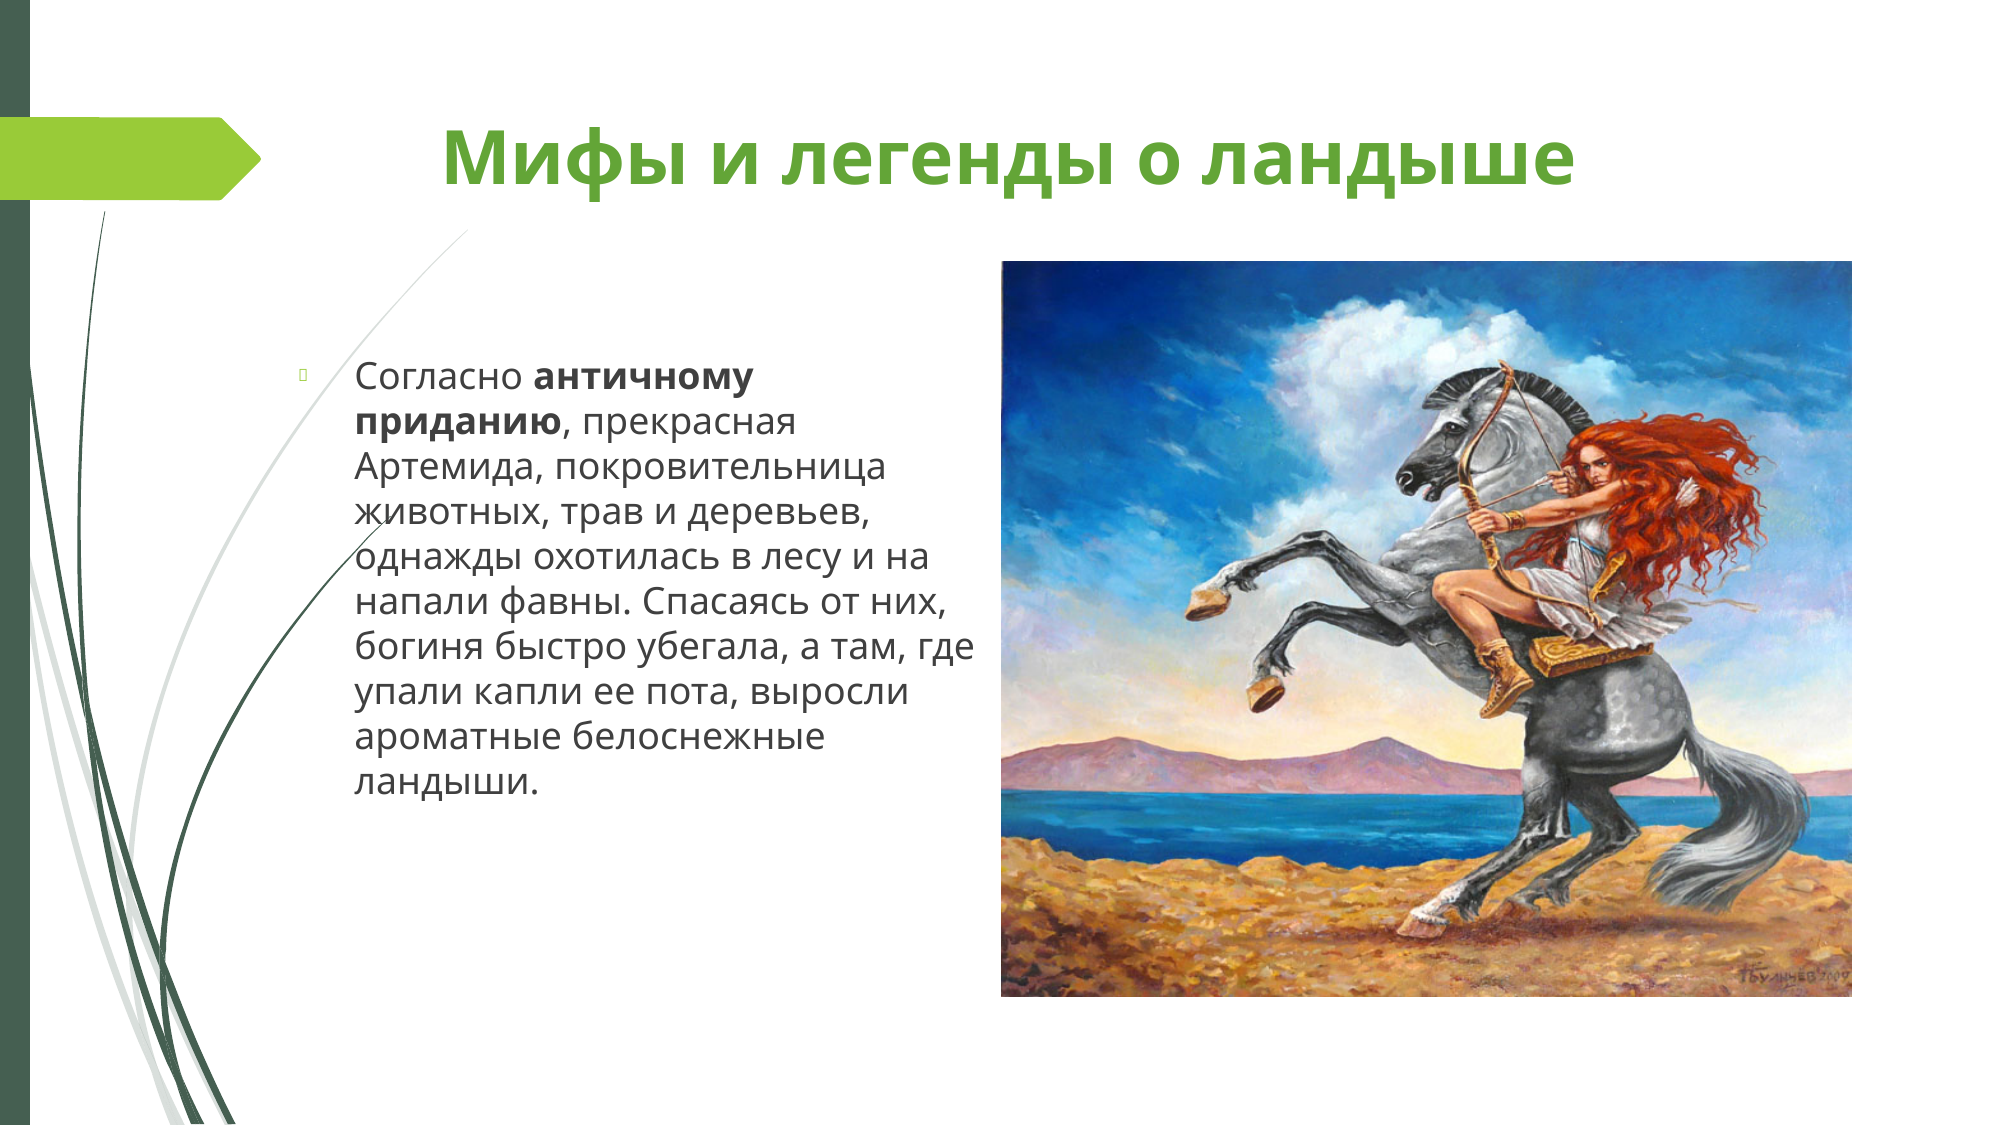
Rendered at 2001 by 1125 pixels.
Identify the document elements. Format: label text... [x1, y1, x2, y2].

title Мифы и легенды о ландыше [425, 102, 1888, 313]
list Согласно античному приданию, прекрасная Артемида, покровительница животных, трав и деревьев, однажды охотилась в лесу и на напали фавны. Спасаясь от них, богиня быстро убегала, а там, где упали капли ее пота, выросли ароматные белоснежные ландыши. [283, 344, 991, 965]
picture [1001, 261, 1852, 997]
